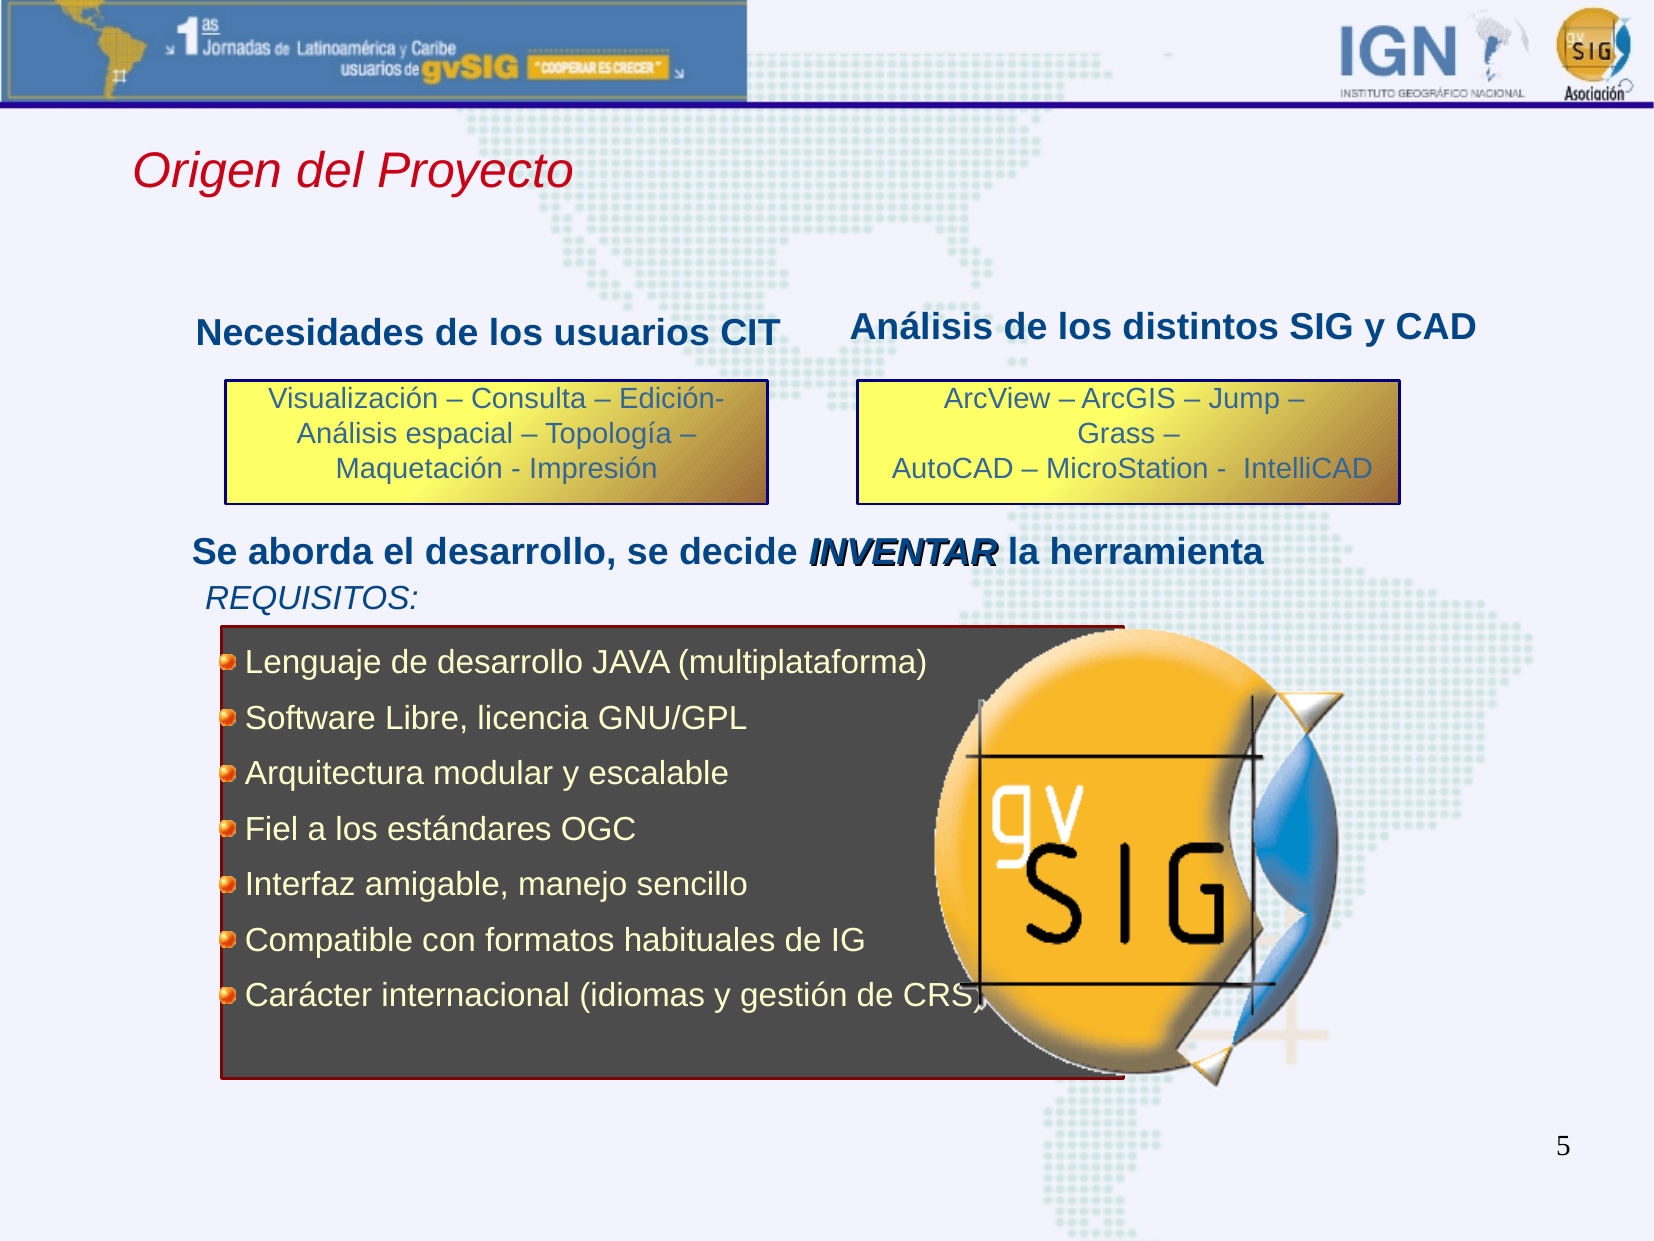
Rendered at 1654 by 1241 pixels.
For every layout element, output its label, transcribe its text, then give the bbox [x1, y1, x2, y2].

text_box Lenguaje de desarrollo JAVA (multiplataforma) Software Libre, licencia GNU/GPL Arquitectura modular y escalable Fiel a los estándares OGC Interfaz amigable, manejo sencillo Compatible con formatos habituales de IG Carácter internacional (idiomas y gestión de CRS) [221, 626, 927, 1079]
text_box ArcView – ArcGIS – Jump – Grass – AutoCAD – MicroStation - IntelliCAD [857, 380, 1400, 504]
text_box Se aborda el desarrollo, se decide INVENTAR la herramienta [177, 520, 1400, 605]
text_box REQUISITOS: [206, 605, 670, 625]
text_box Visualización – Consulta – Edición- Análisis espacial – Topología – Maquetación - Impresión [225, 380, 768, 504]
text_box Análisis de los distintos SIG y CAD [826, 295, 1501, 359]
text_box Necesidades de los usuarios CIT [180, 300, 798, 385]
text_box Origen del Proyecto [118, 134, 1639, 339]
picture [0, 0, 1654, 1241]
